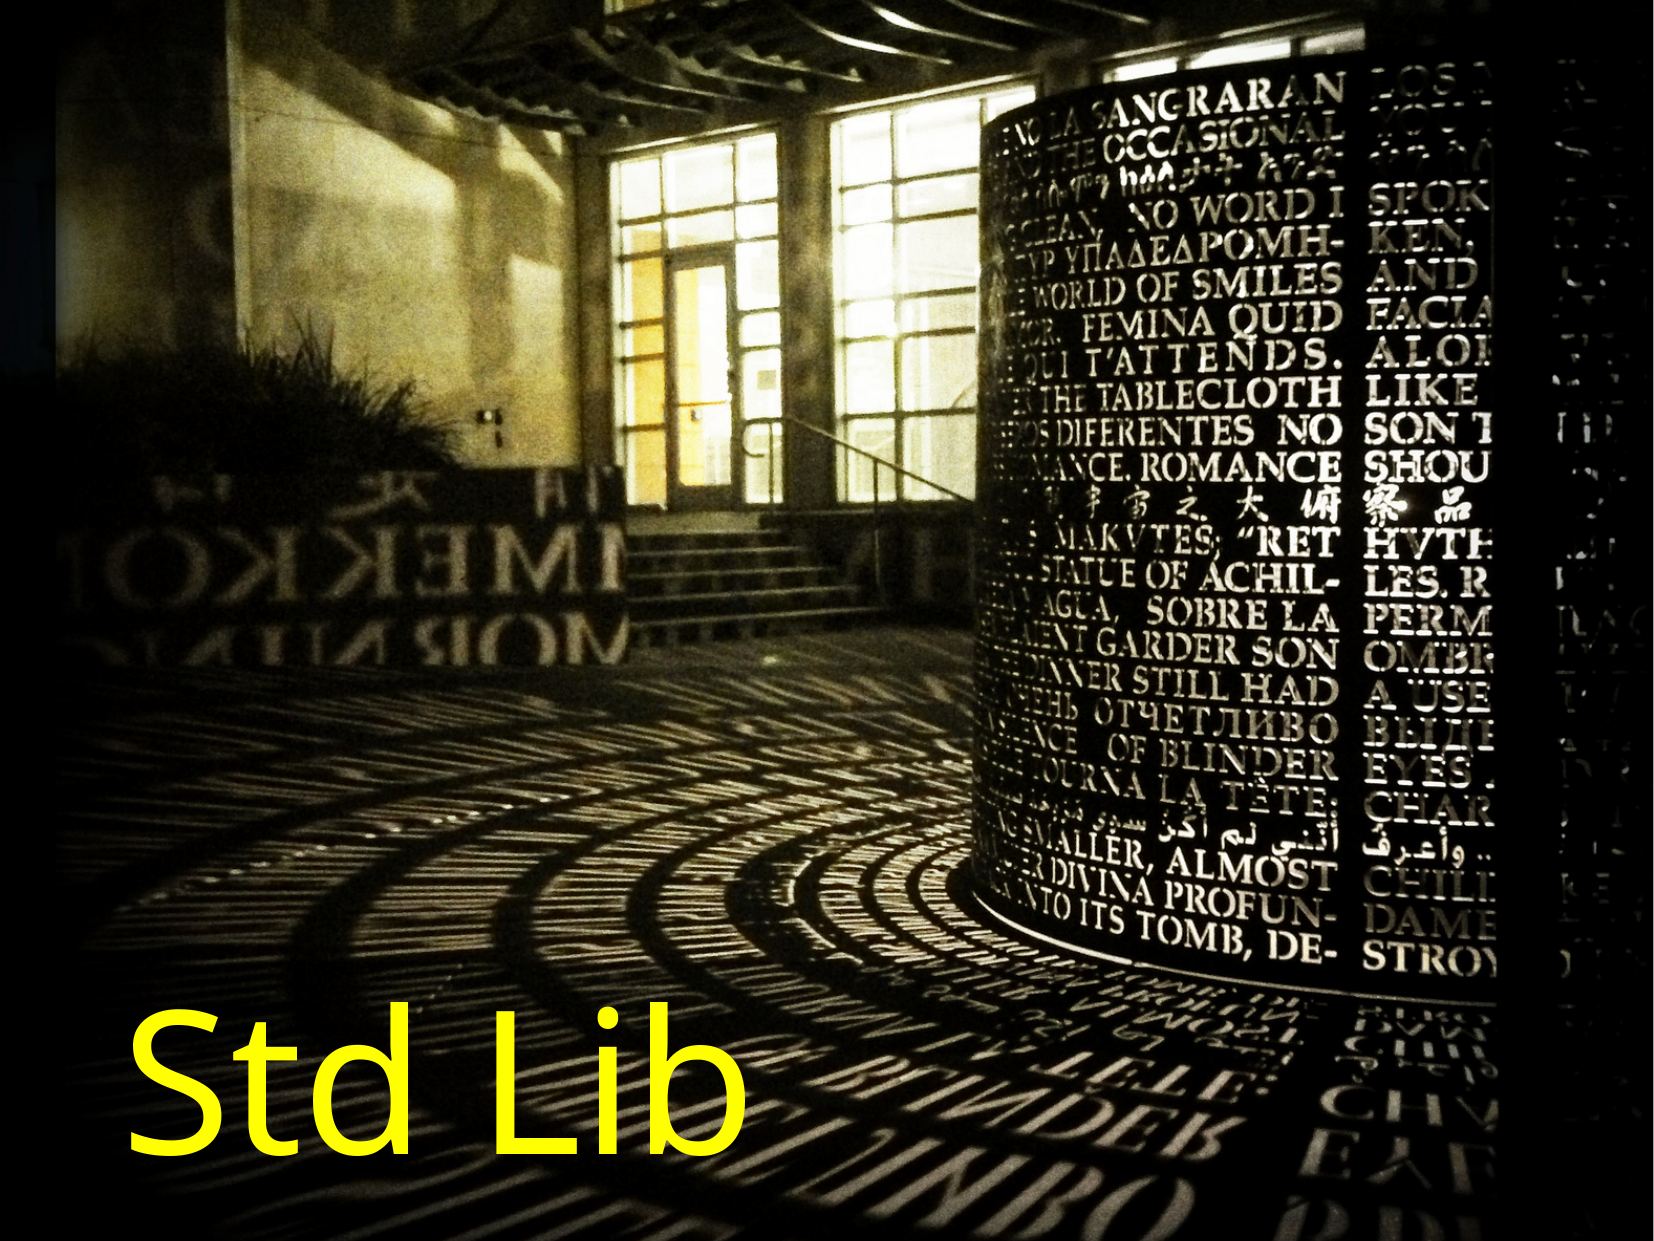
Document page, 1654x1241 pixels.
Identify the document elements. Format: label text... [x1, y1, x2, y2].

text_box Std Lib [106, 933, 756, 1173]
picture [0, 0, 1654, 1241]
